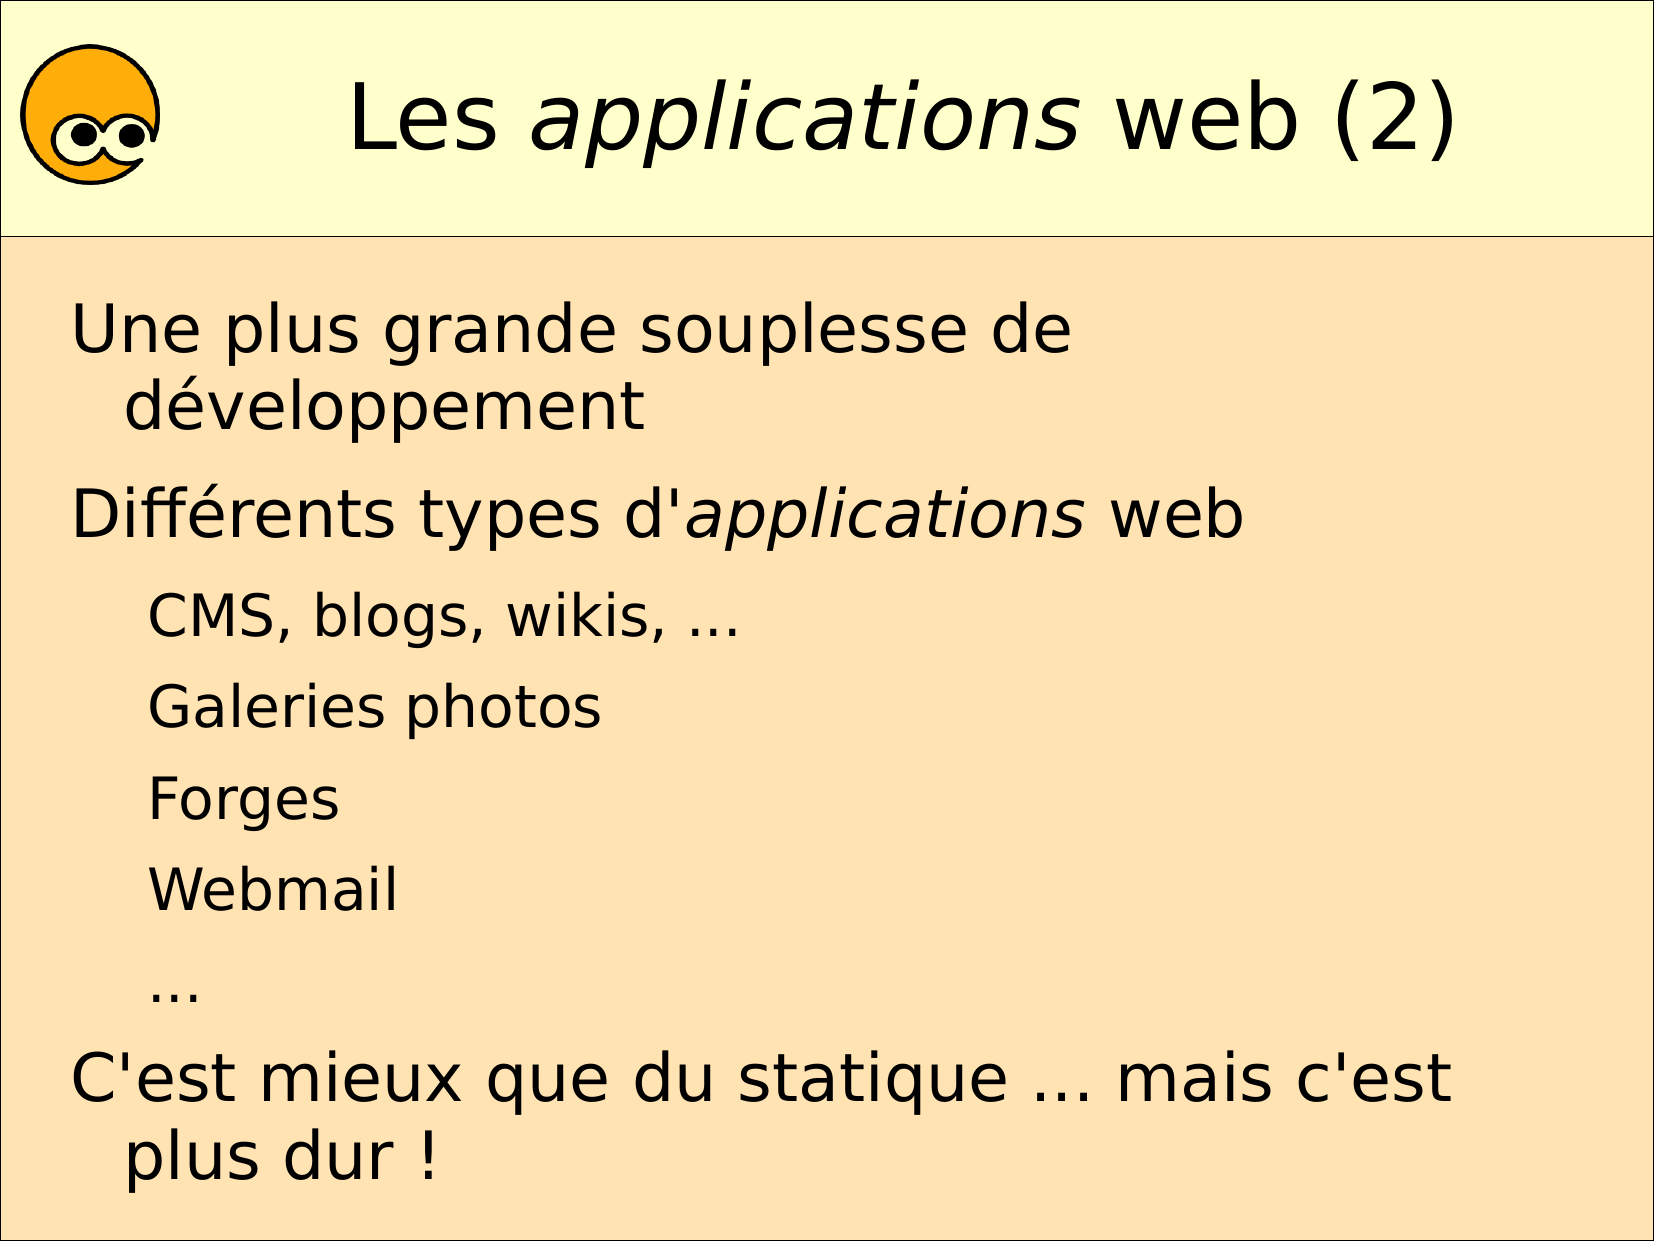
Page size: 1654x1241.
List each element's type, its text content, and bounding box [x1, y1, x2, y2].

picture [20, 44, 159, 185]
list Une plus grande souplesse de développement Différents types d'applications web CMS, blogs, wikis, ... Galeries photos Forges Webmail ... C'est mieux que du statique ... mais c'est plus dur ! [52, 290, 1601, 1196]
title Les applications web (2) [159, 21, 1648, 214]
